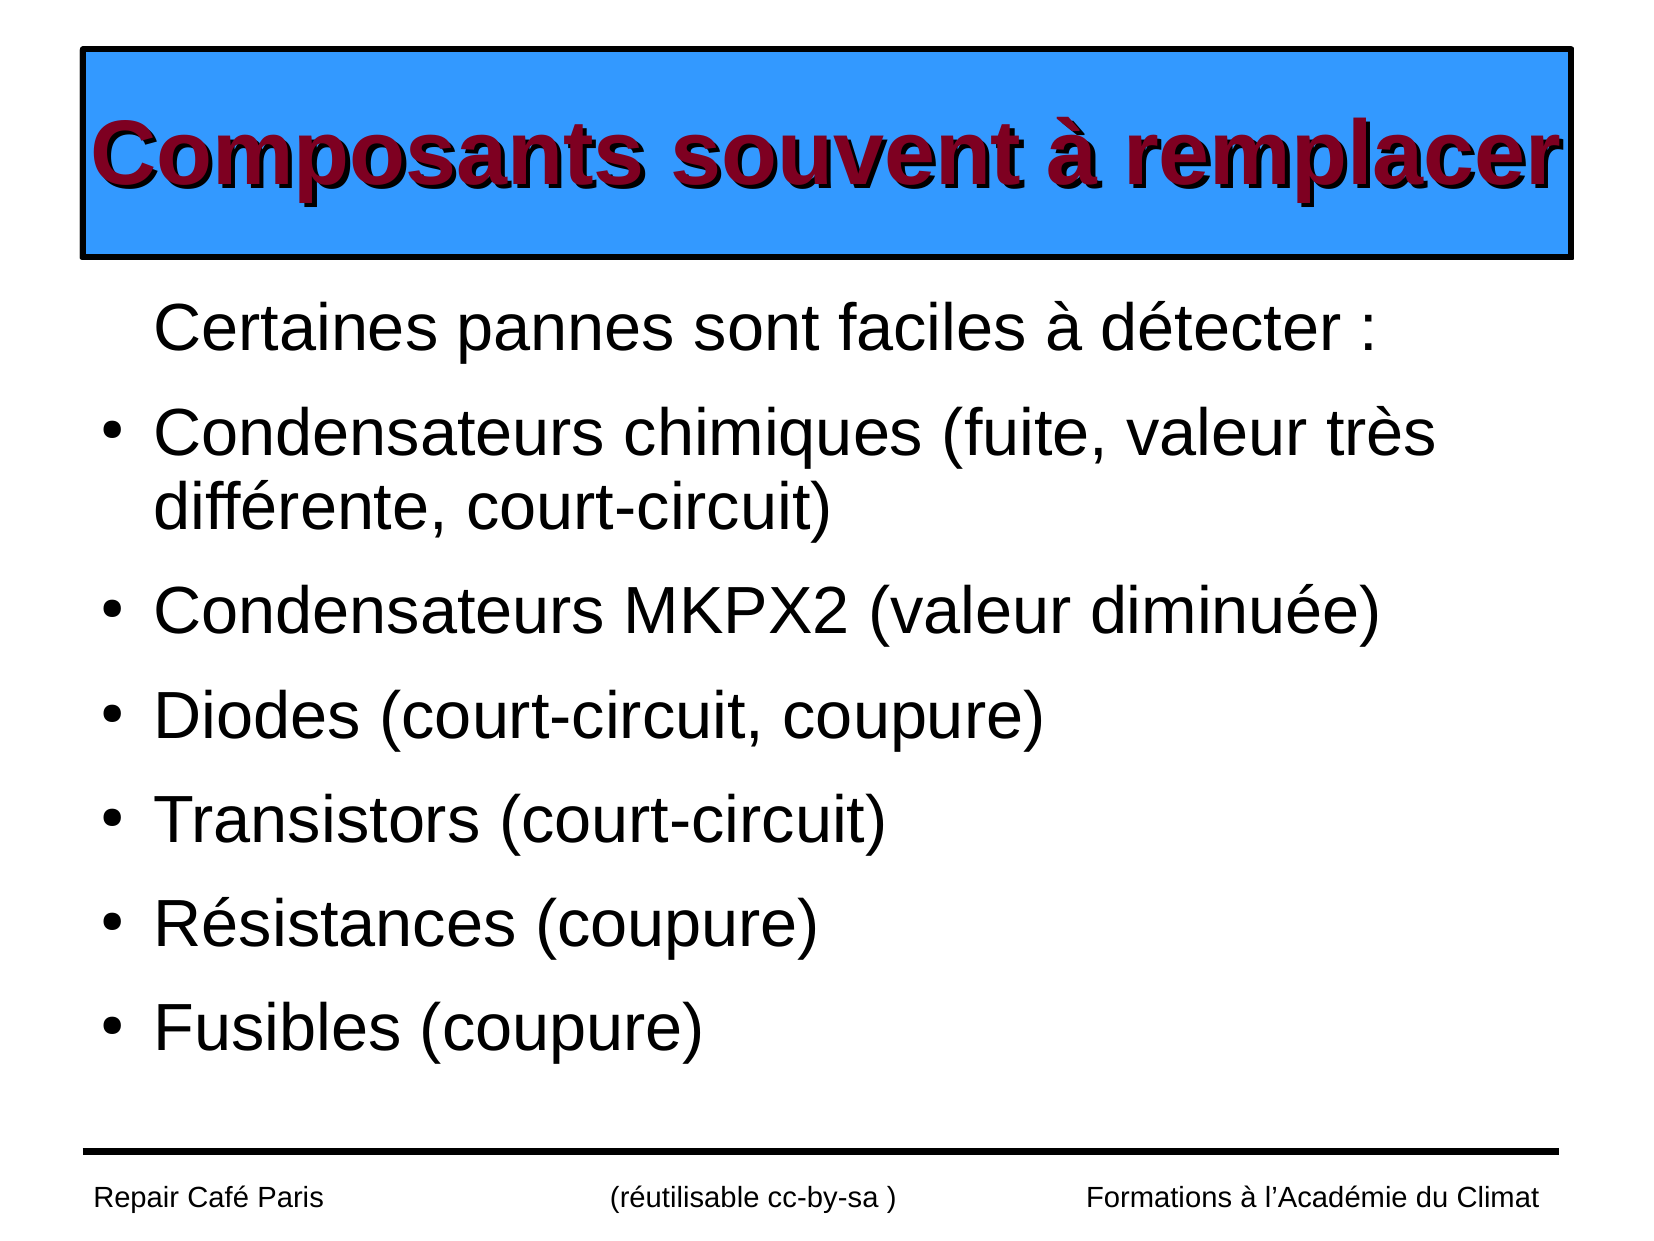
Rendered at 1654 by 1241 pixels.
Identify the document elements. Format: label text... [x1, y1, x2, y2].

list Certaines pannes sont faciles à détecter : Condensateurs chimiques (fuite, valeur très différente, court-circuit) Condensateurs MKPX2 (valeur diminuée) Diodes (court-circuit, coupure) Transistors (court-circuit) Résistances (coupure) Fusibles (coupure) [82, 290, 1583, 1066]
title Composants souvent à remplacer [82, 49, 1571, 257]
